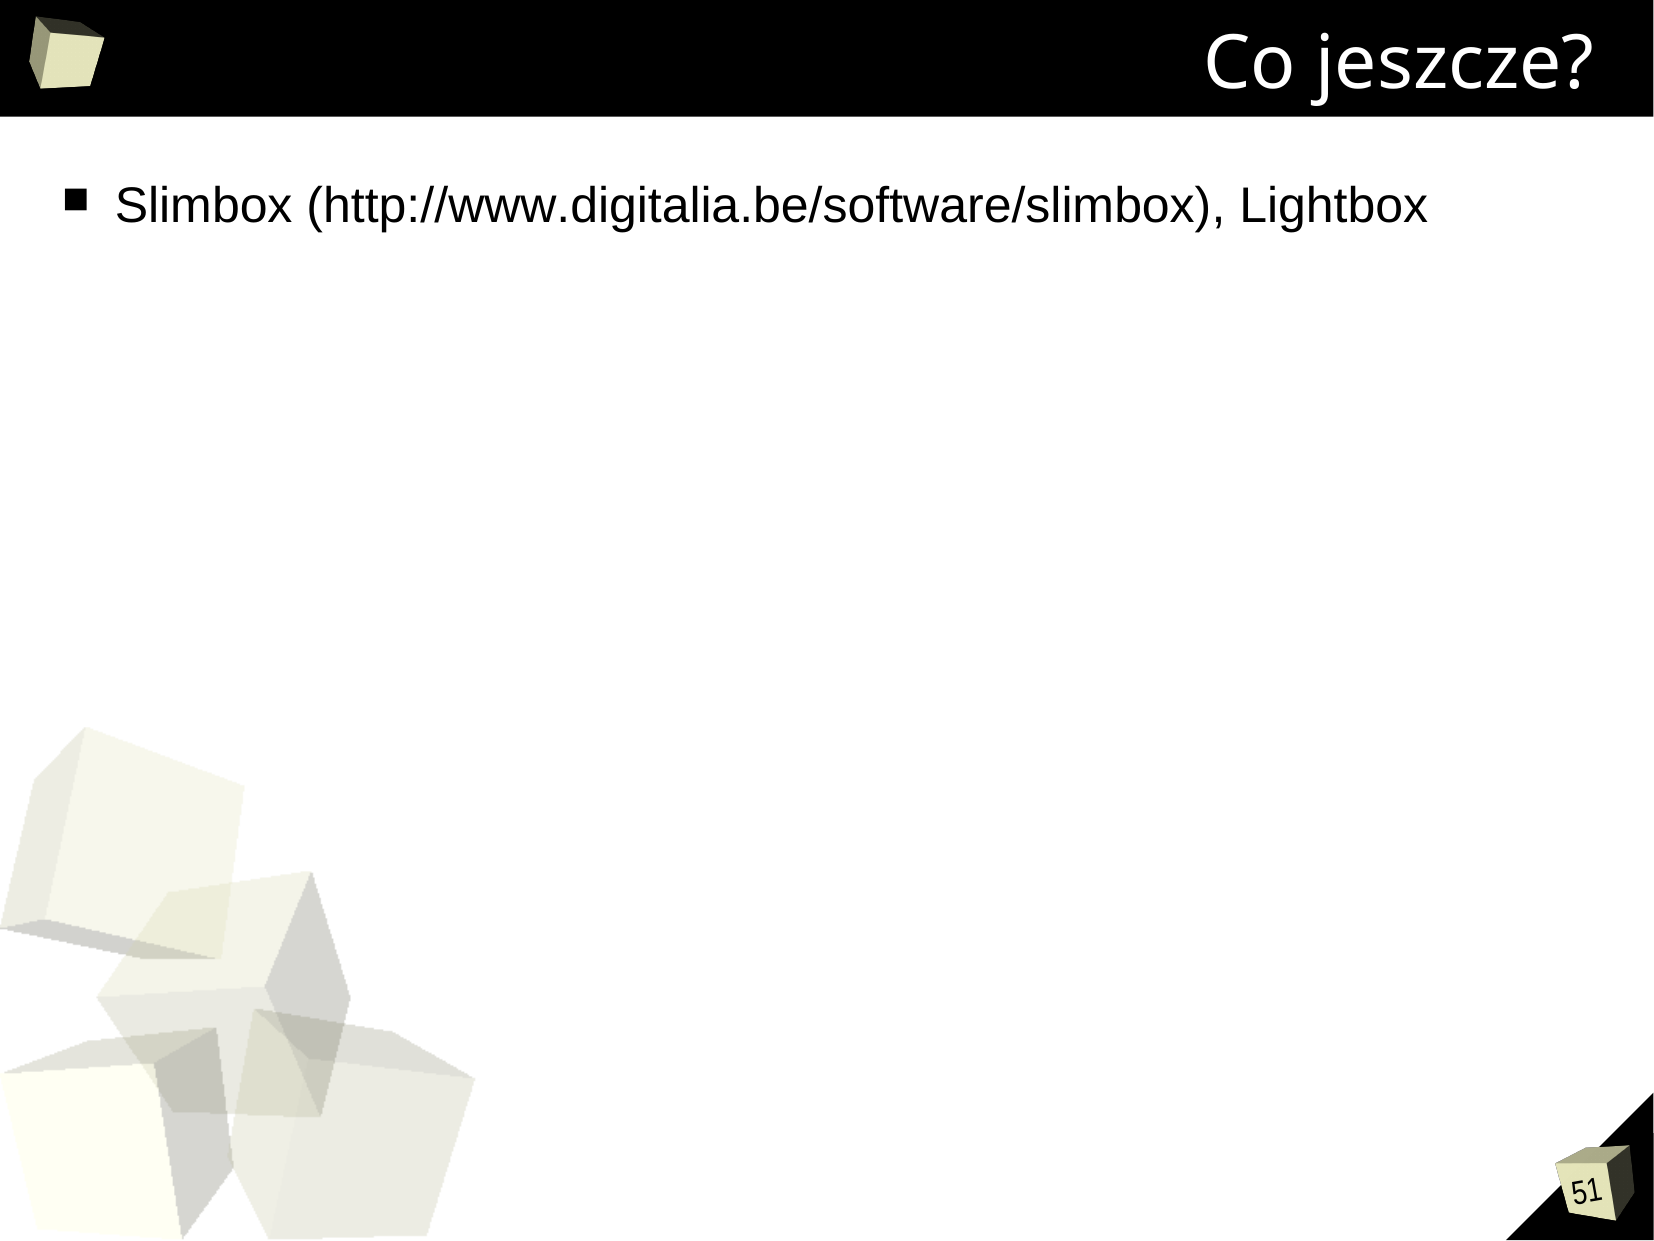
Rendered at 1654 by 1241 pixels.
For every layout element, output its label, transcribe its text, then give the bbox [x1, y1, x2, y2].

list Slimbox (http://www.digitalia.be/software/slimbox), Lightbox [44, 177, 1611, 1214]
title Co jeszcze? [118, 0, 1595, 119]
picture [0, 726, 477, 1241]
